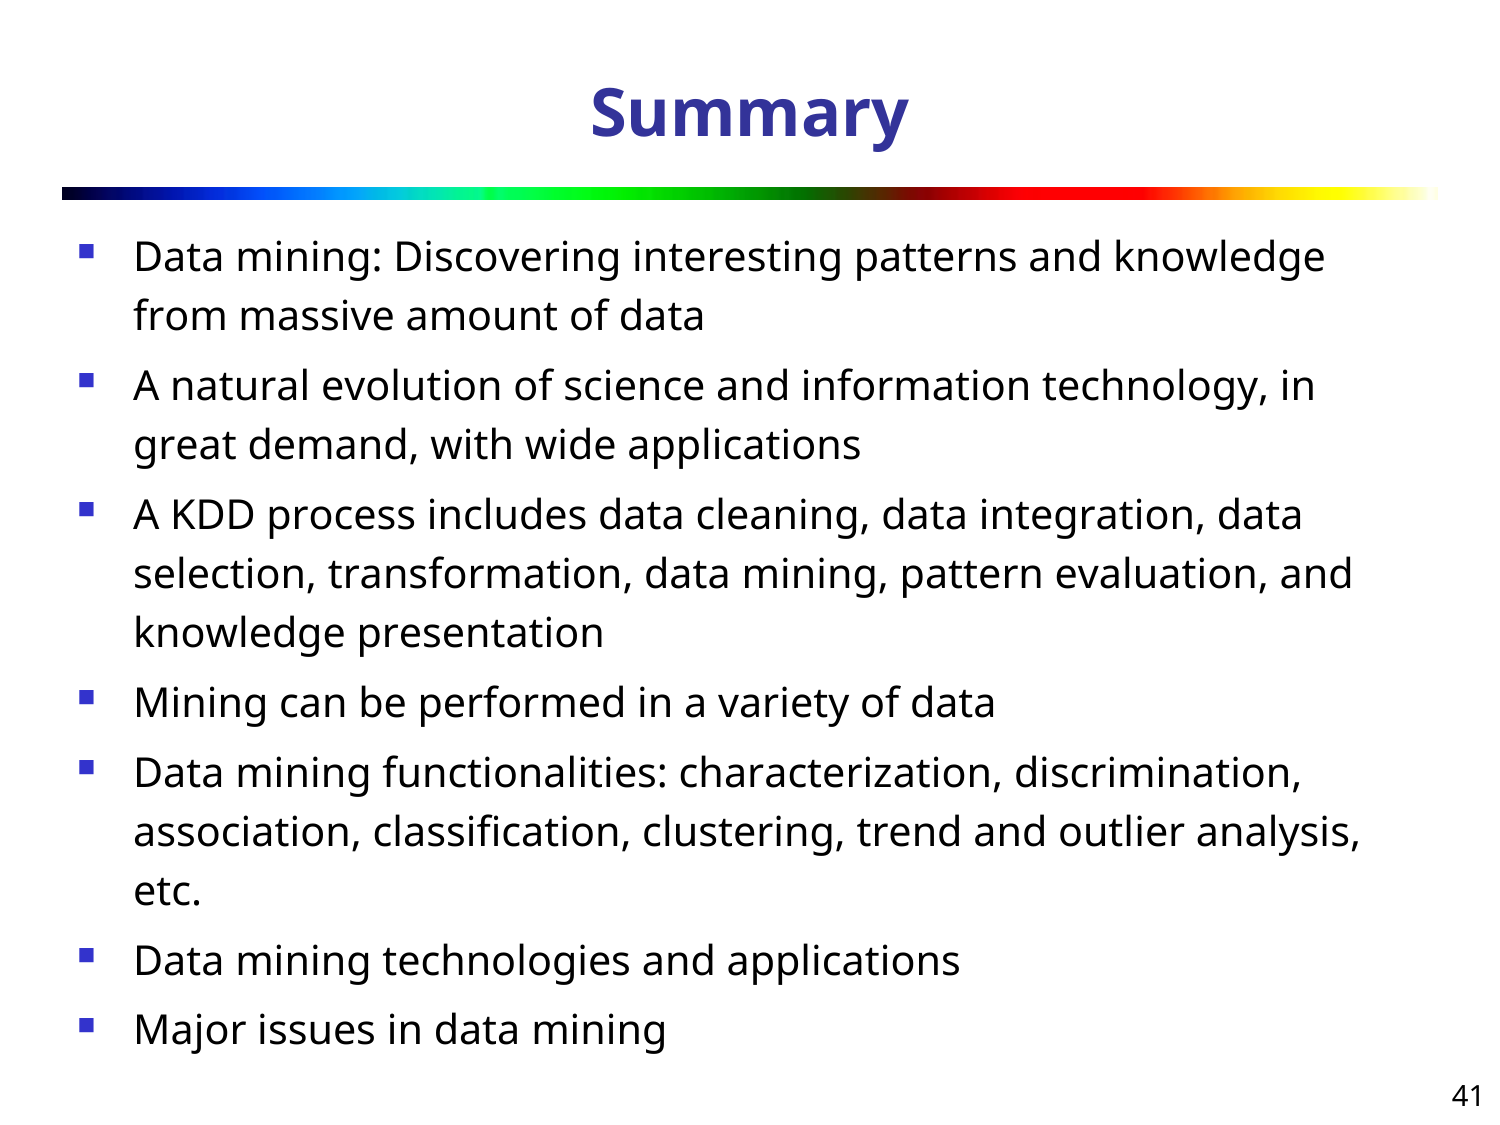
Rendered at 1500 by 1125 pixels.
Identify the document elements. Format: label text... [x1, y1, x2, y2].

title Summary [174, 62, 1326, 158]
text_box <number> [1187, 1050, 1500, 1125]
list Data mining: Discovering interesting patterns and knowledge from massive amount of data A natural evolution of science and information technology, in great demand, with wide applications A KDD process includes data cleaning, data integration, data selection, transformation, data mining, pattern evaluation, and knowledge presentation Mining can be performed in a variety of data Data mining functionalities: characterization, discrimination, association, classification, clustering, trend and outlier analysis, etc. Data mining technologies and applications Major issues in data mining [62, 212, 1444, 1071]
